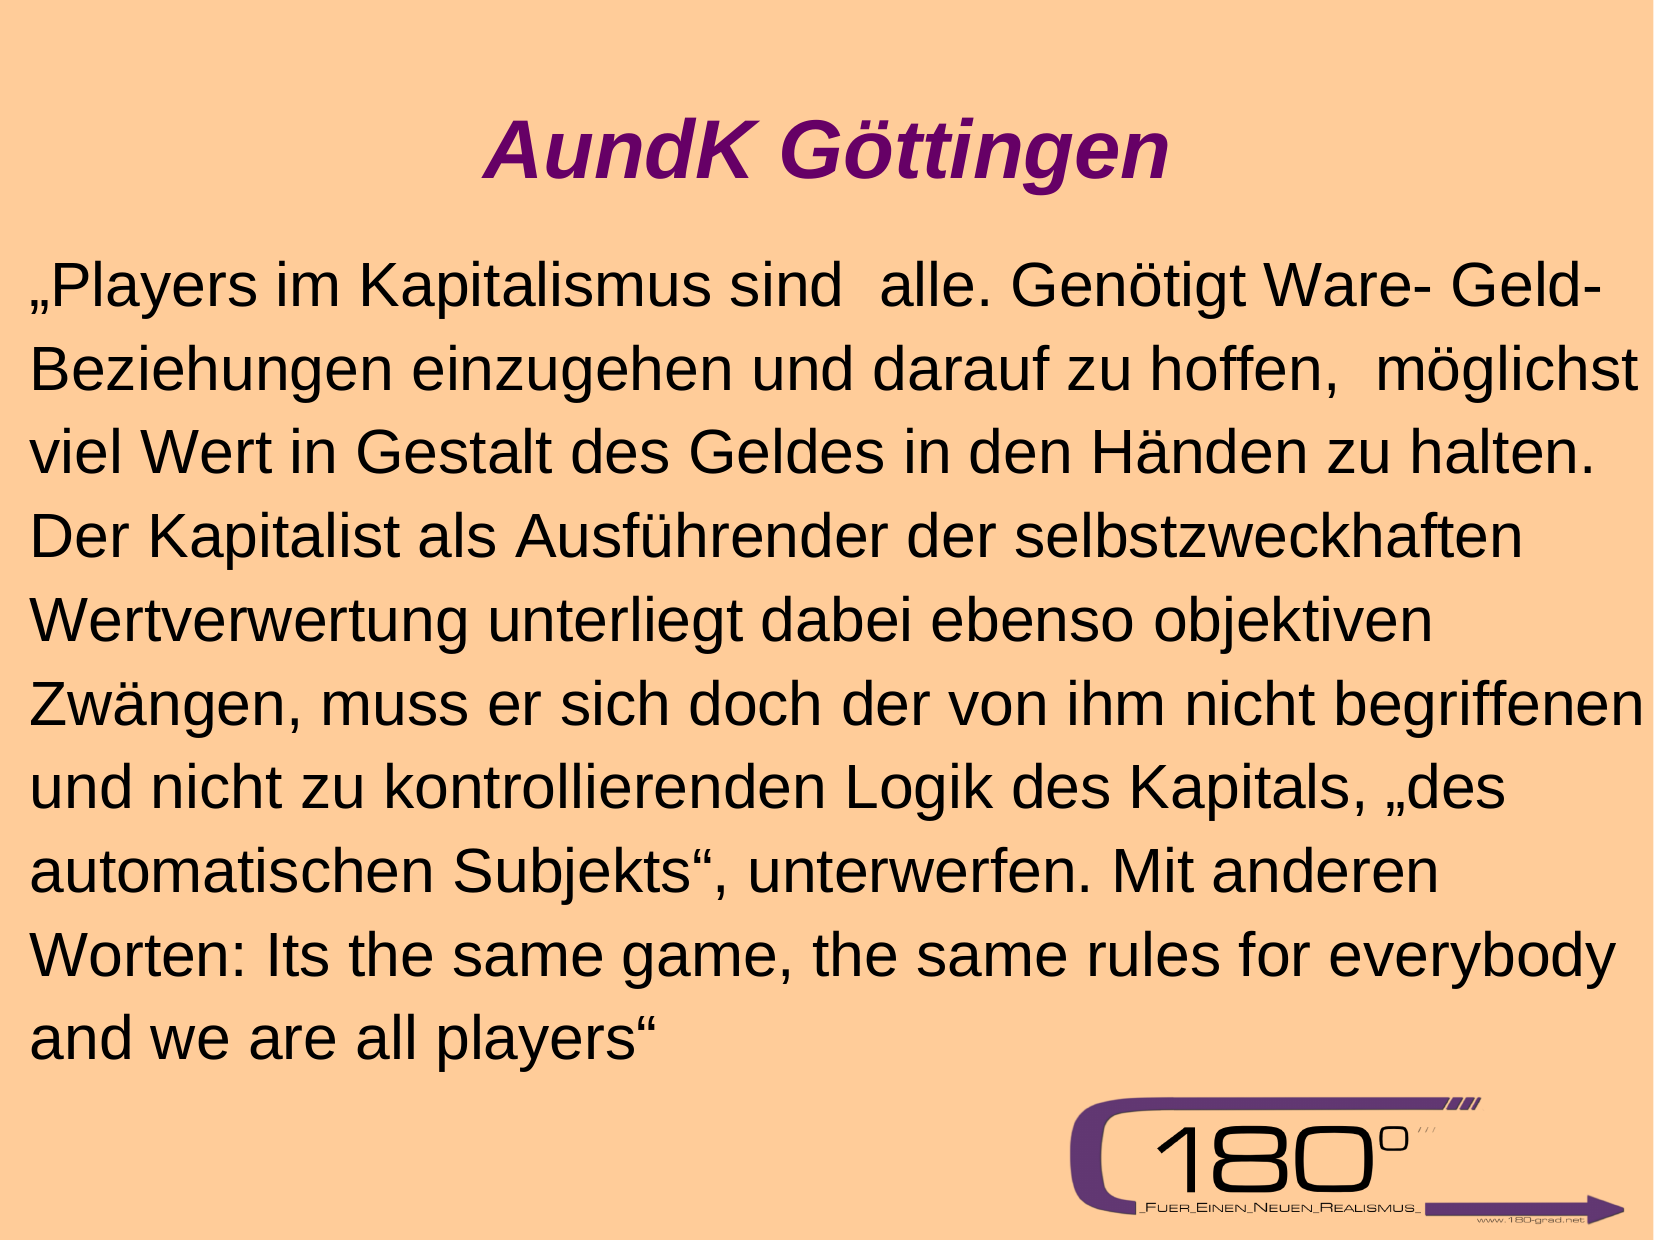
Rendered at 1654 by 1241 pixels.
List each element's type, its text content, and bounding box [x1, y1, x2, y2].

title AundK Göttingen [121, 46, 1534, 236]
picture [1068, 1154, 1625, 1228]
text_box „Players im Kapitalismus sind alle. Genötigt Ware- Geld-Beziehungen einzugehen und darauf zu hoffen, möglichst viel Wert in Gestalt des Geldes in den Händen zu halten. Der Kapitalist als Ausführender der selbstzweckhaften Wertverwertung unterliegt dabei ebenso objektiven Zwängen, muss er sich doch der von ihm nicht begriffenen und nicht zu kontrollierenden Logik des Kapitals, „des automatischen Subjekts“, unterwerfen. Mit anderen Worten: Its the same game, the same rules for everybody and we are all players“ [29, 236, 1654, 1154]
